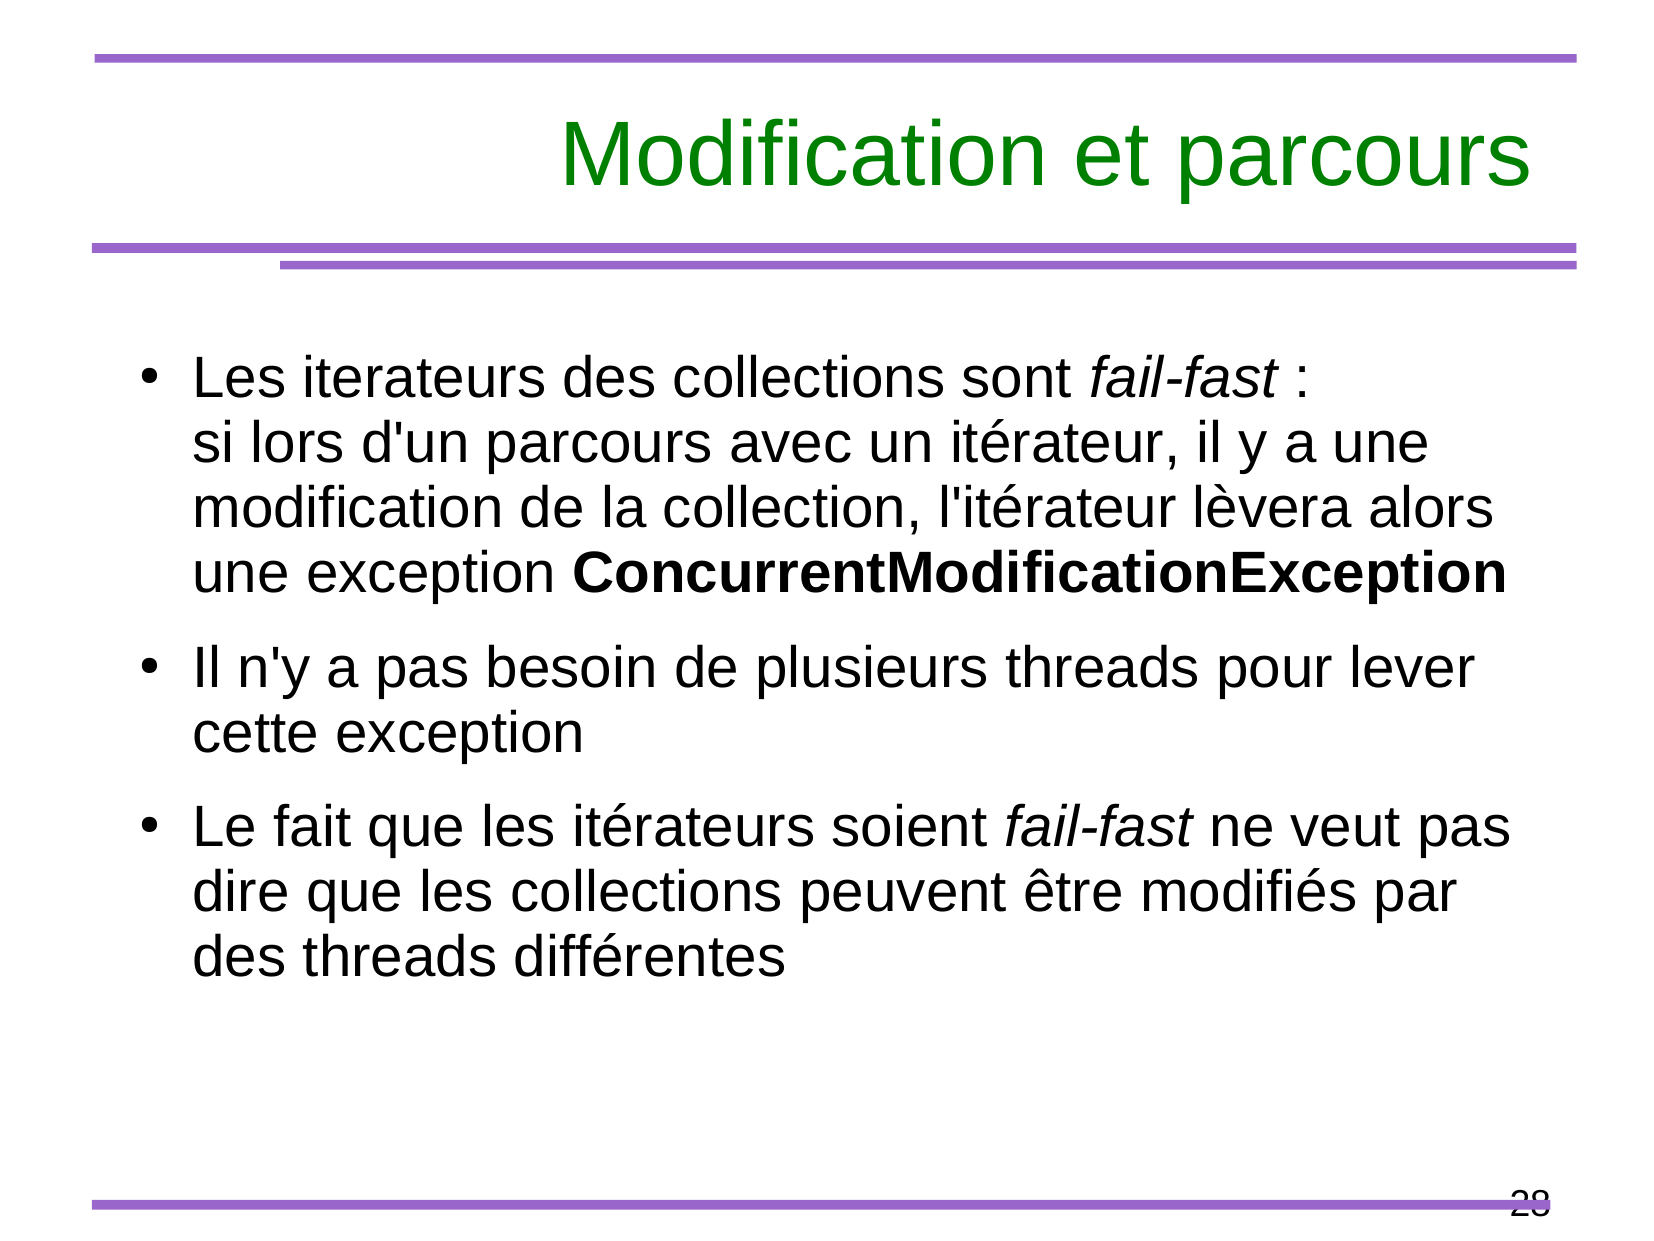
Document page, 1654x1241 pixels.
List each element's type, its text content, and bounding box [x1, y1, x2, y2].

title Modification et parcours [121, 49, 1534, 257]
list Les iterateurs des collections sont fail-fast : si lors d'un parcours avec un itérateur, il y a une modification de la collection, l'itérateur lèvera alors une exception ConcurrentModificationException Il n'y a pas besoin de plusieurs threads pour lever cette exception Le fait que les itérateurs soient fail-fast ne veut pas dire que les collections peuvent être modifiés par des threads différentes [121, 344, 1534, 1176]
